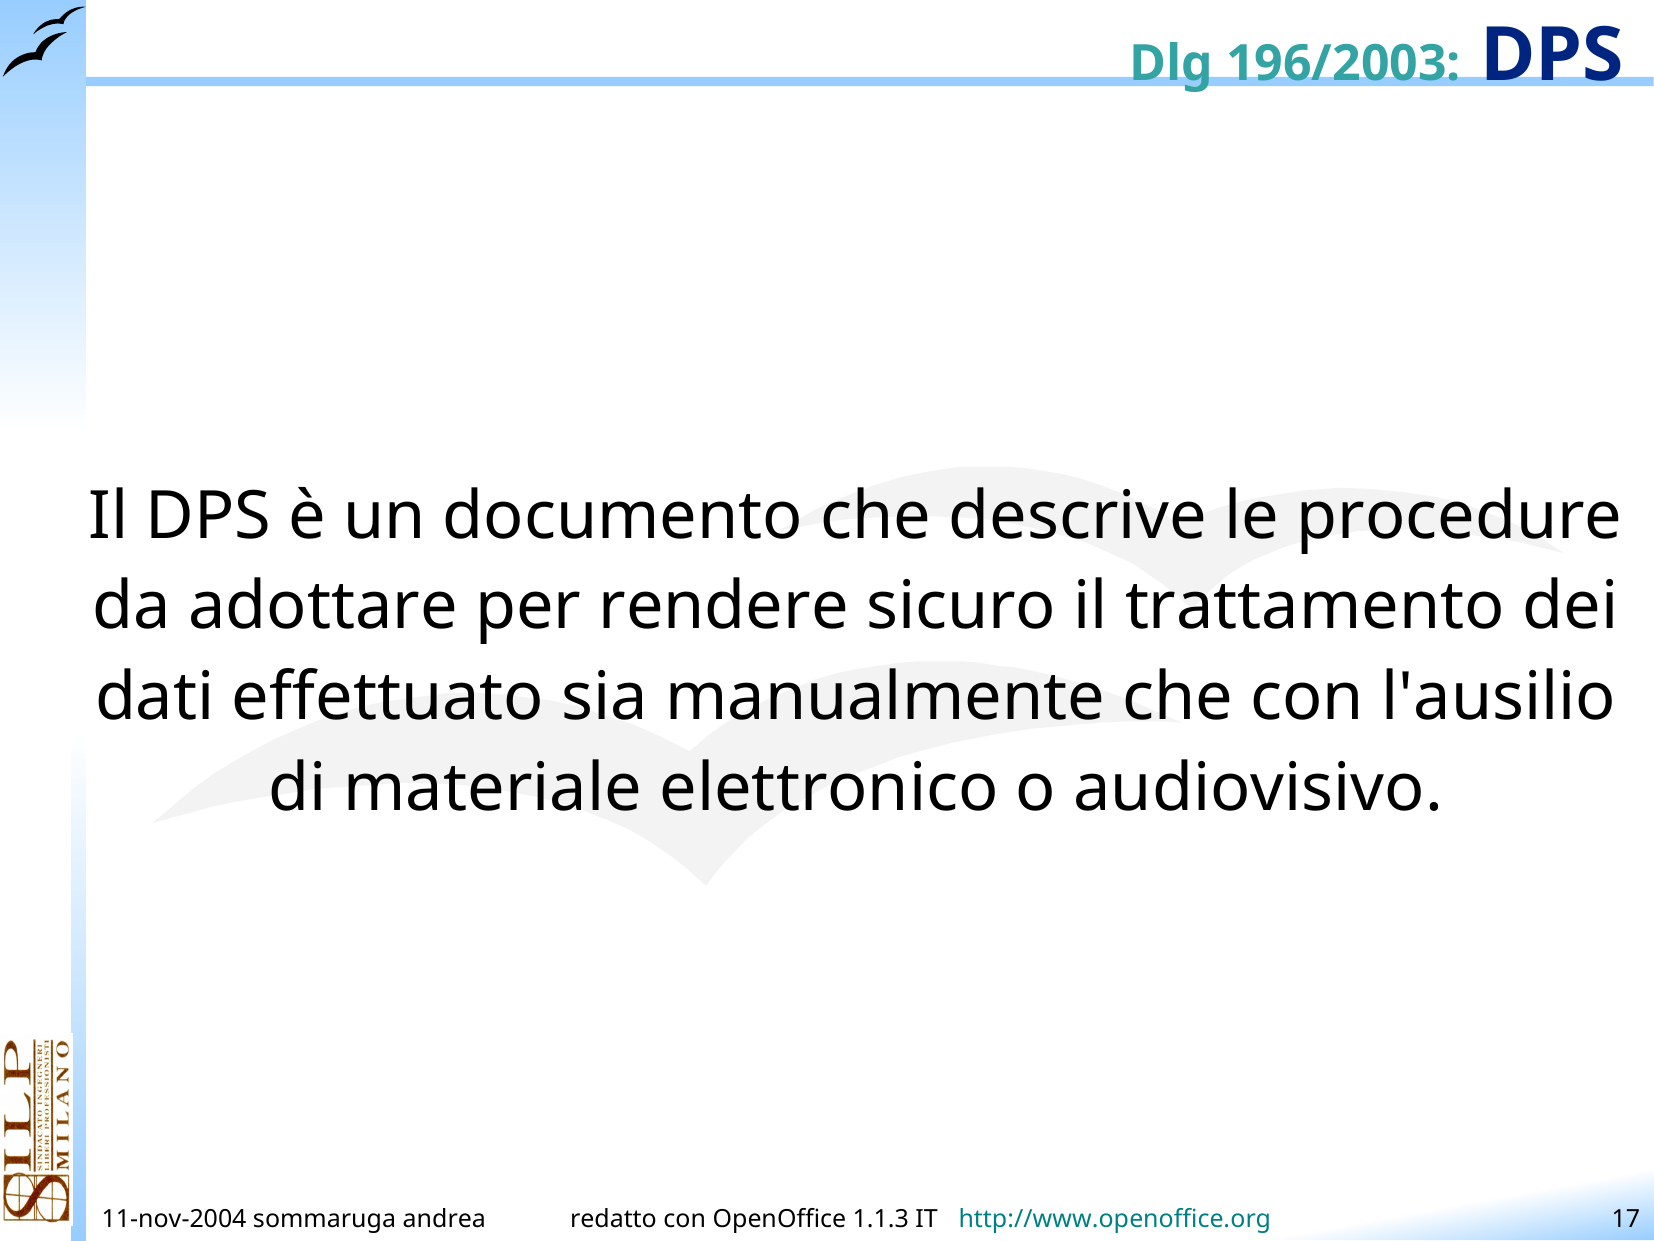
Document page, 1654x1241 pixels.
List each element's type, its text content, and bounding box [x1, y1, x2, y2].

subtitle Il DPS è un documento che descrive le procedure da adottare per rendere sicuro il trattamento dei dati effettuato sia manualmente che con l'ausilio di materiale elettronico o audiovisivo. [85, 134, 1628, 1163]
picture [0, 1033, 73, 1226]
title Dlg 196/2003: DPS [85, 0, 1654, 104]
